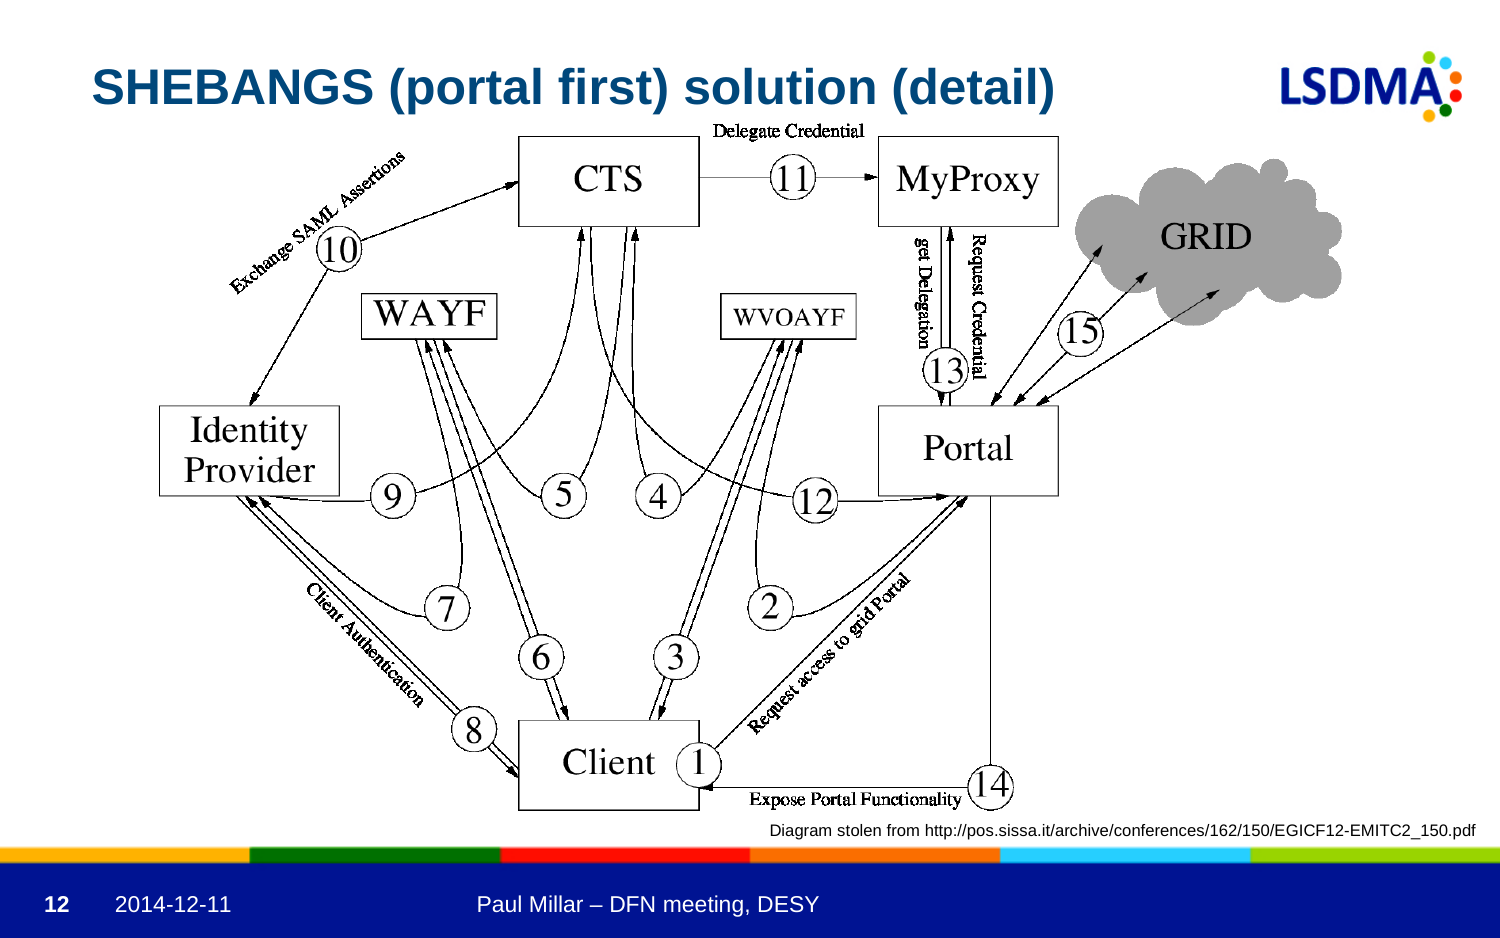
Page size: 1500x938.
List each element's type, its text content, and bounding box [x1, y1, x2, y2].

picture [0, 0, 1500, 938]
text_box Diagram stolen from http://pos.sissa.it/archive/conferences/162/150/EGICF12-EMITC2_150.pdf [473, 812, 1492, 849]
title SHEBANGS (portal first) solution (detail) [76, 45, 1247, 123]
